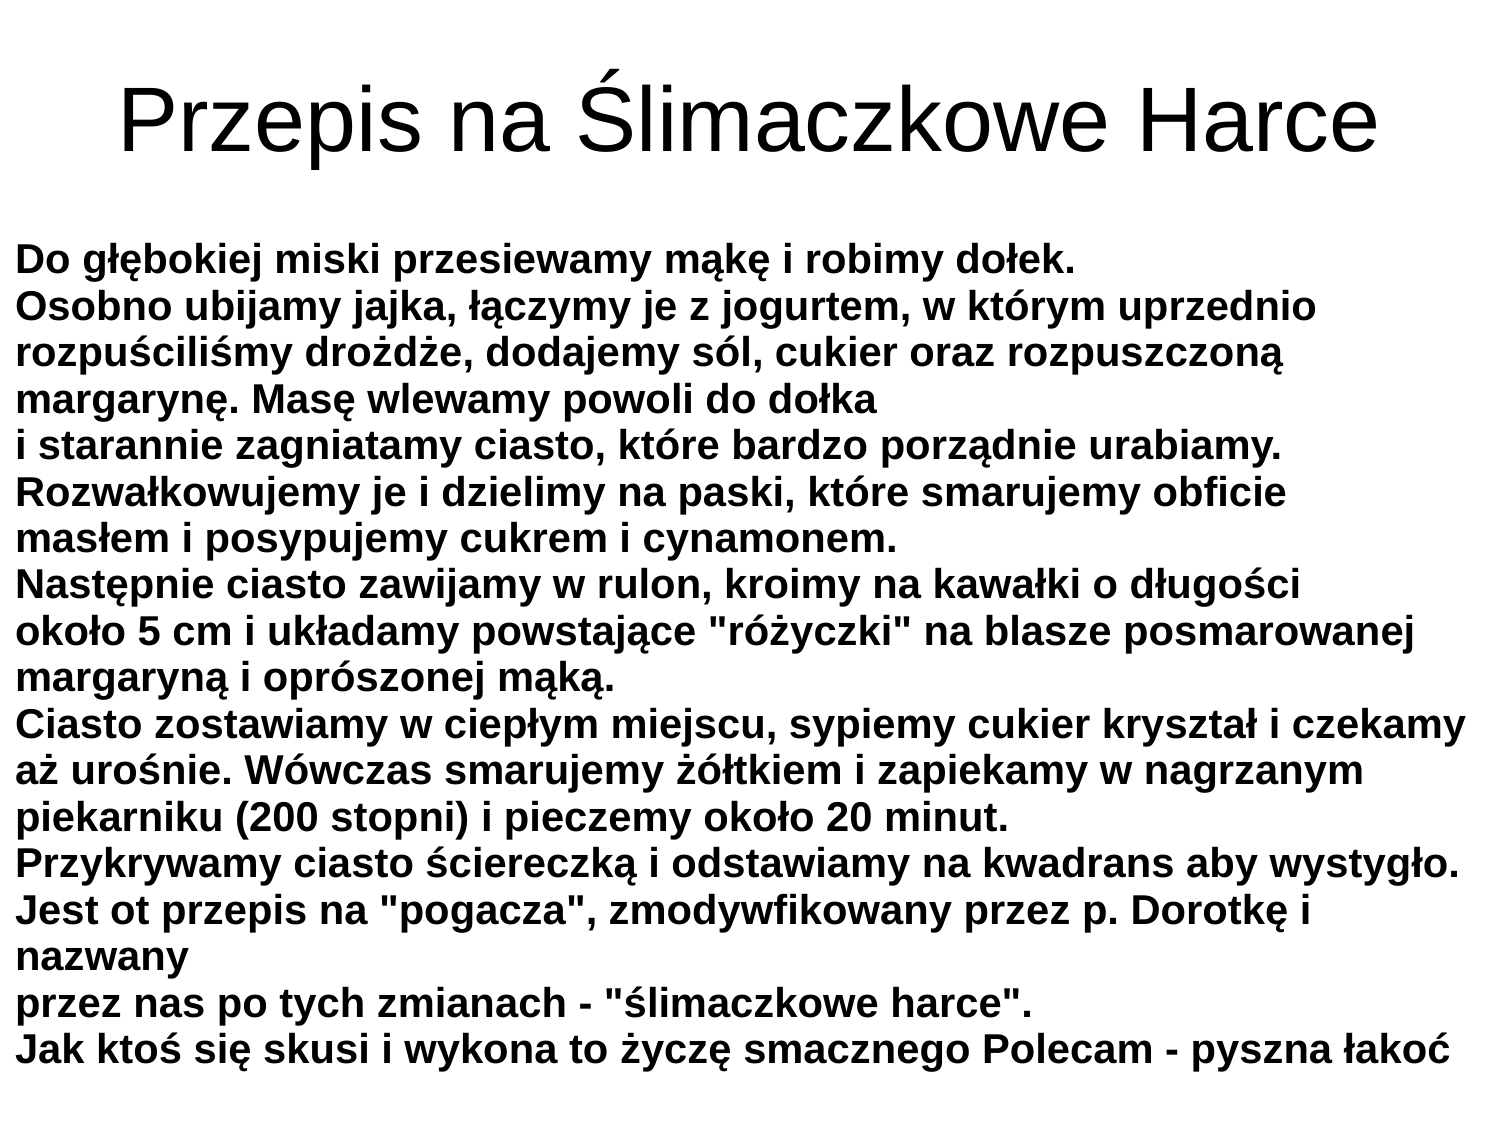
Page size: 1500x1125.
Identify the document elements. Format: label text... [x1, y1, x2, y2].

text_box Do głębokiej miski przesiewamy mąkę i robimy dołek. Osobno ubijamy jajka, łączymy je z jogurtem, w którym uprzednio rozpuściliśmy drożdże, dodajemy sól, cukier oraz rozpuszczoną margarynę. Masę wlewamy powoli do dołka i starannie zagniatamy ciasto, które bardzo porządnie urabiamy. Rozwałkowujemy je i dzielimy na paski, które smarujemy obficie masłem i posypujemy cukrem i cynamonem. Następnie ciasto zawijamy w rulon, kroimy na kawałki o długości około 5 cm i układamy powstające "różyczki" na blasze posmarowanej margaryną i oprószonej mąką. Ciasto zostawiamy w ciepłym miejscu, sypiemy cukier kryształ i czekamy aż urośnie. Wówczas smarujemy żółtkiem i zapiekamy w nagrzanym piekarniku (200 stopni) i pieczemy około 20 minut. Przykrywamy ciasto ściereczką i odstawiamy na kwadrans aby wystygło. Jest ot przepis na "pogacza", zmodywfikowany przez p. Dorotkę i nazwany przez nas po tych zmianach - "ślimaczkowe harce". Jak ktoś się skusi i wykona to życzę smacznego Polecam - pyszna łakoć [0, 184, 1500, 1125]
title Przepis na Ślimaczkowe Harce [75, 45, 1426, 184]
